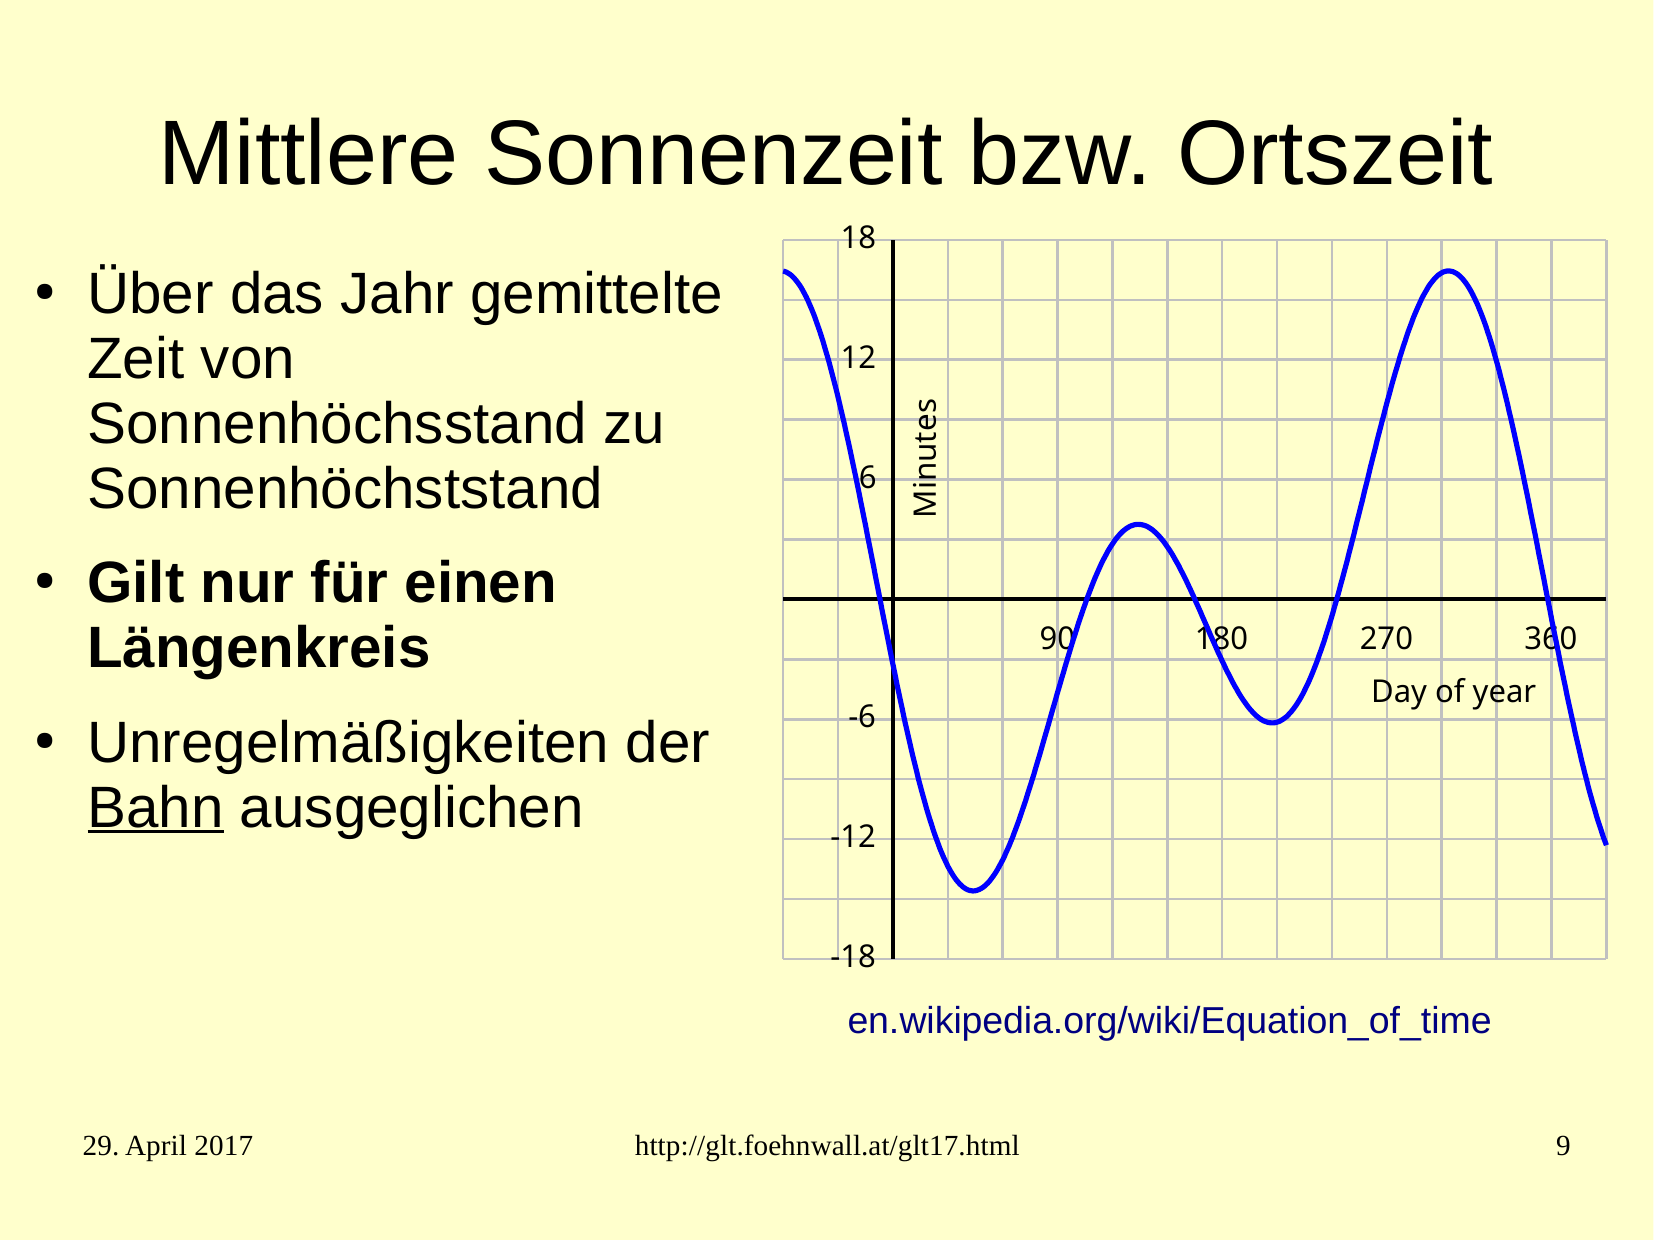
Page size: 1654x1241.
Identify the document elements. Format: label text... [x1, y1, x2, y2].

picture [742, 206, 1648, 993]
list Über das Jahr gemittelte Zeit von Sonnenhöchsstand zu Sonnenhöchststand Gilt nur für einen Längenkreis Unregelmäßigkeiten der Bahn ausgeglichen [16, 260, 732, 1076]
text_box en.wikipedia.org/wiki/Equation_of_time [832, 992, 1595, 1049]
title Mittlere Sonnenzeit bzw. Ortszeit [82, 49, 1571, 257]
